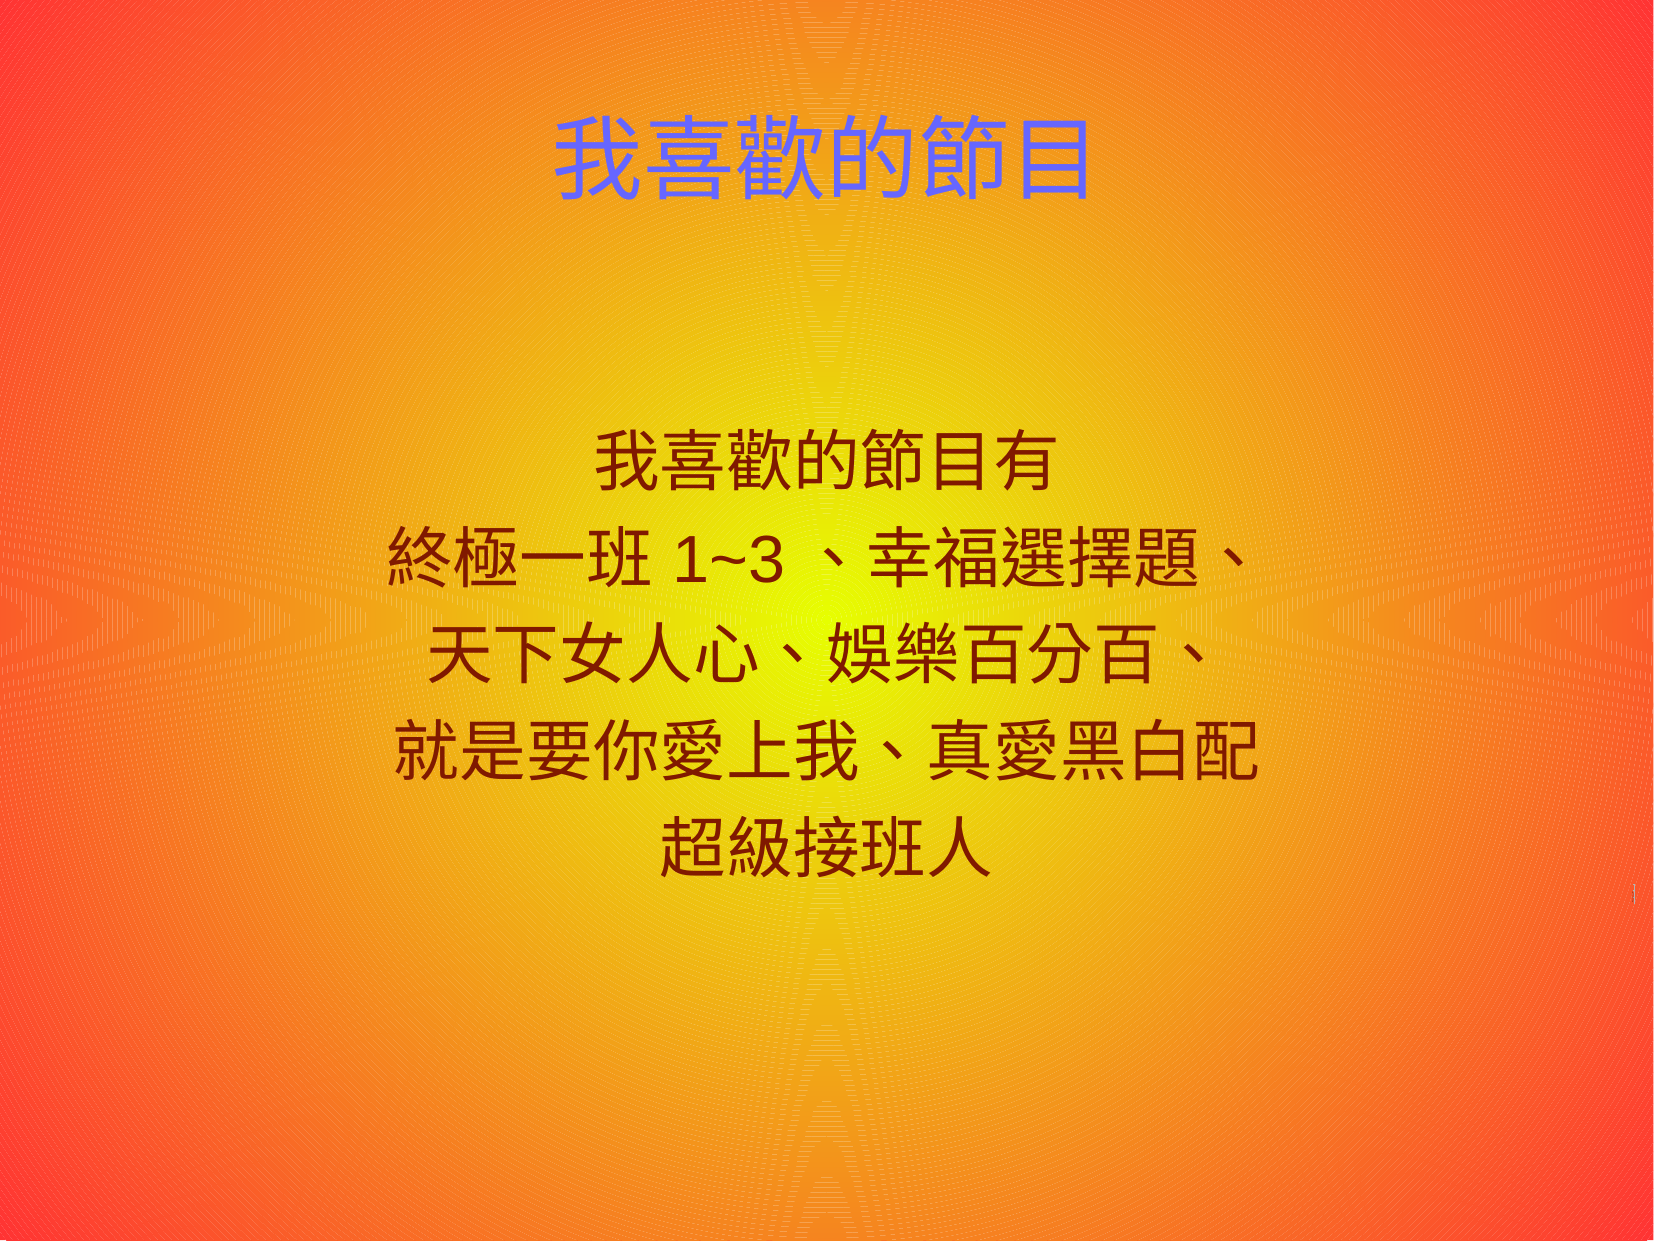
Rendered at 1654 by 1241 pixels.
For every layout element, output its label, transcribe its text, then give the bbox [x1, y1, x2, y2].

title 我喜歡的節目 [82, 49, 1571, 257]
subtitle 我喜歡的節目有 終極一班1~3、幸福選擇題、 天下女人心、娛樂百分百、 就是要你愛上我、真愛黑白配 超級接班人 [82, 290, 1571, 1010]
